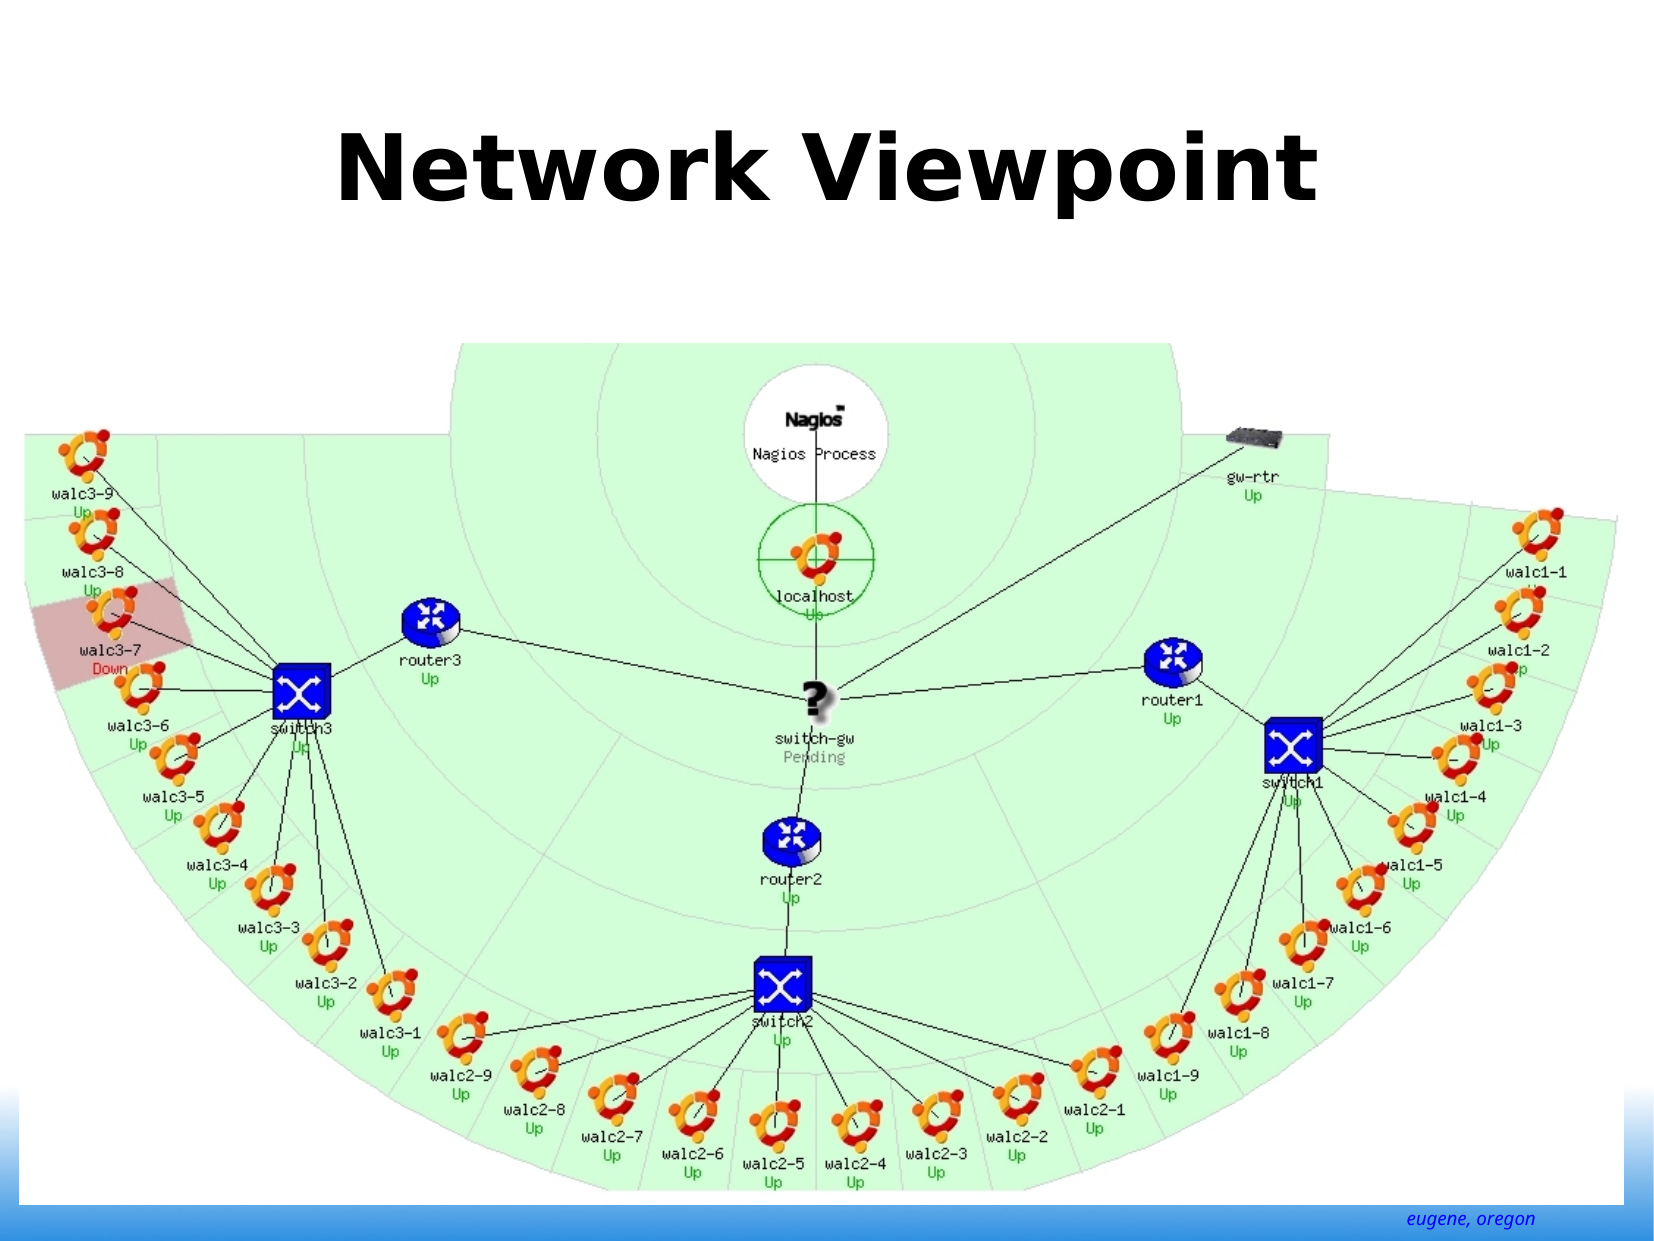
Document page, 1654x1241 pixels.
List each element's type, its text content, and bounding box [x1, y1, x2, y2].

picture [0, 343, 1654, 1241]
text_box Network Viewpoint [121, 76, 1534, 263]
